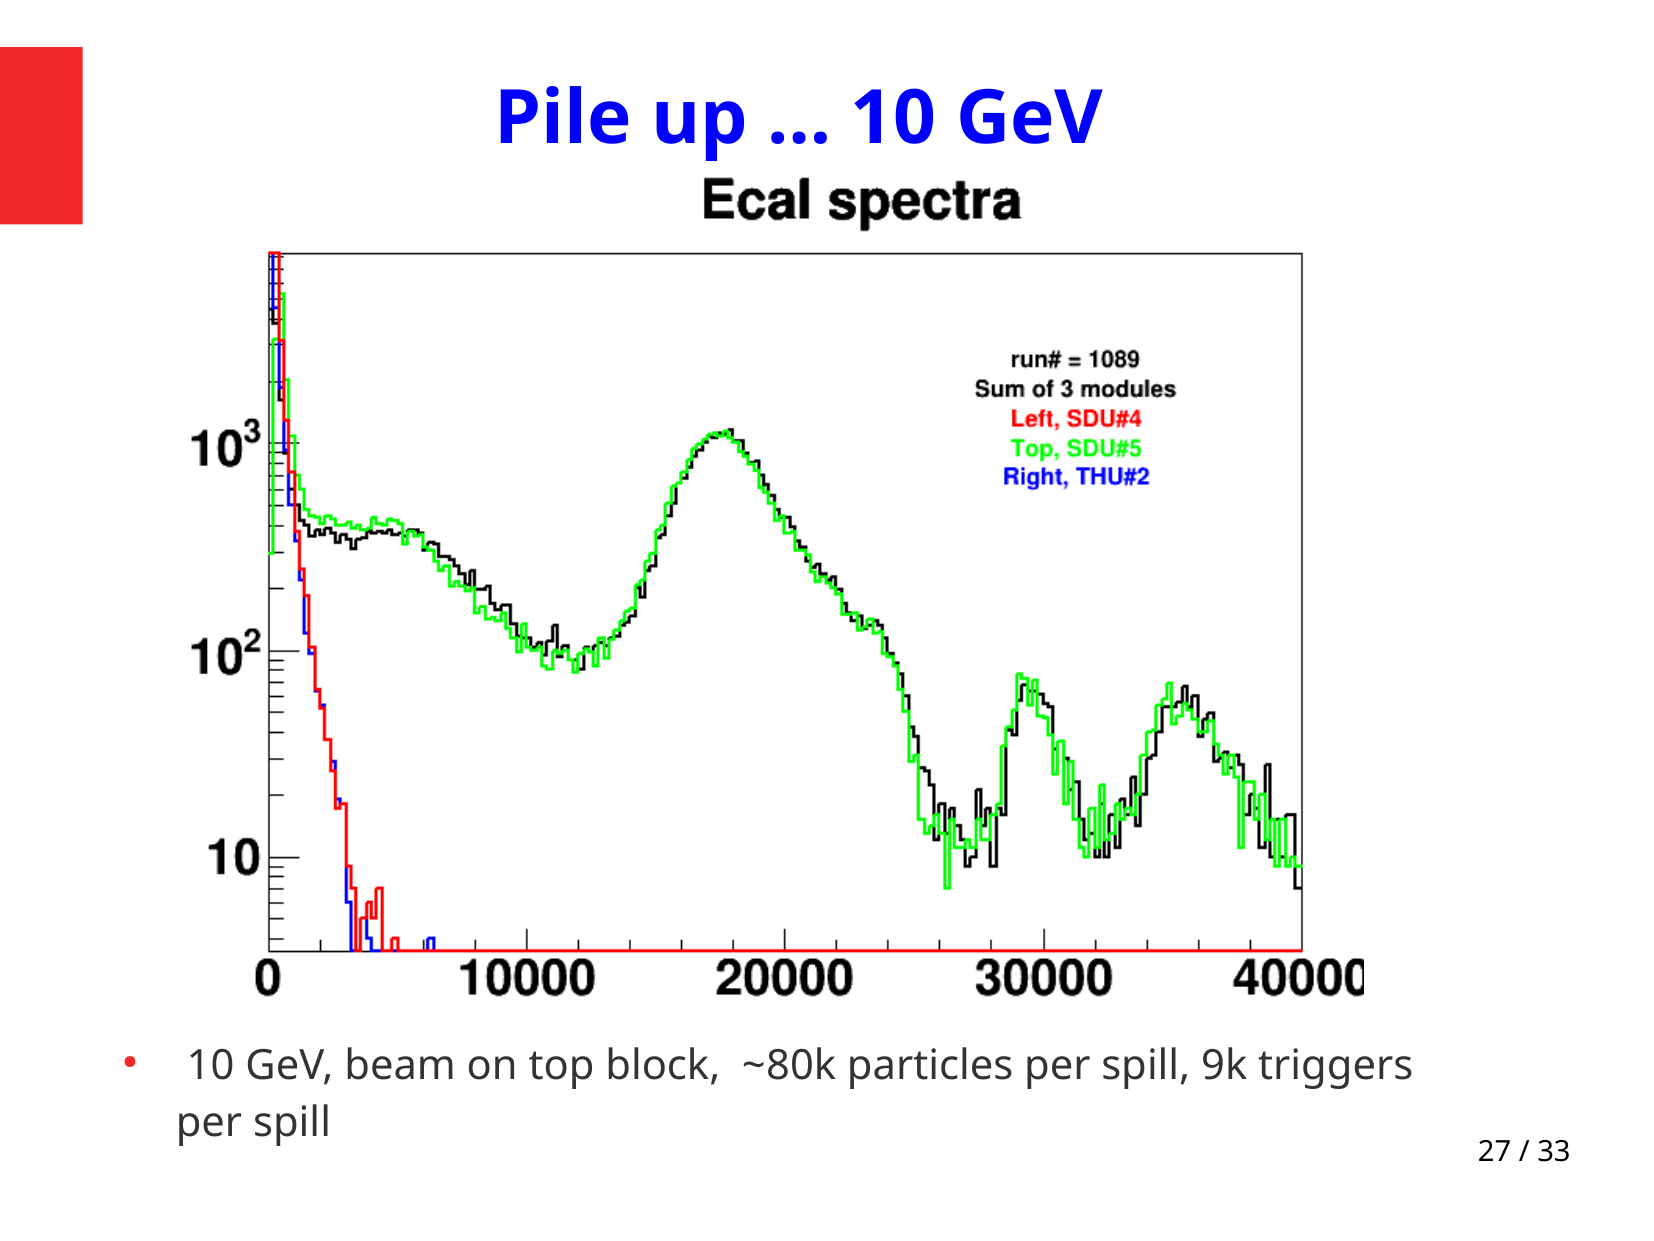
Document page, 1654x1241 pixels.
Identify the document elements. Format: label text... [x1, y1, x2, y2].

title Pile up … 10 GeV [82, 49, 1536, 181]
text_box 10 GeV, beam on top block, ~80k particles per spill, 9k triggers per spill [105, 1035, 1471, 1211]
picture [120, 164, 1364, 1035]
